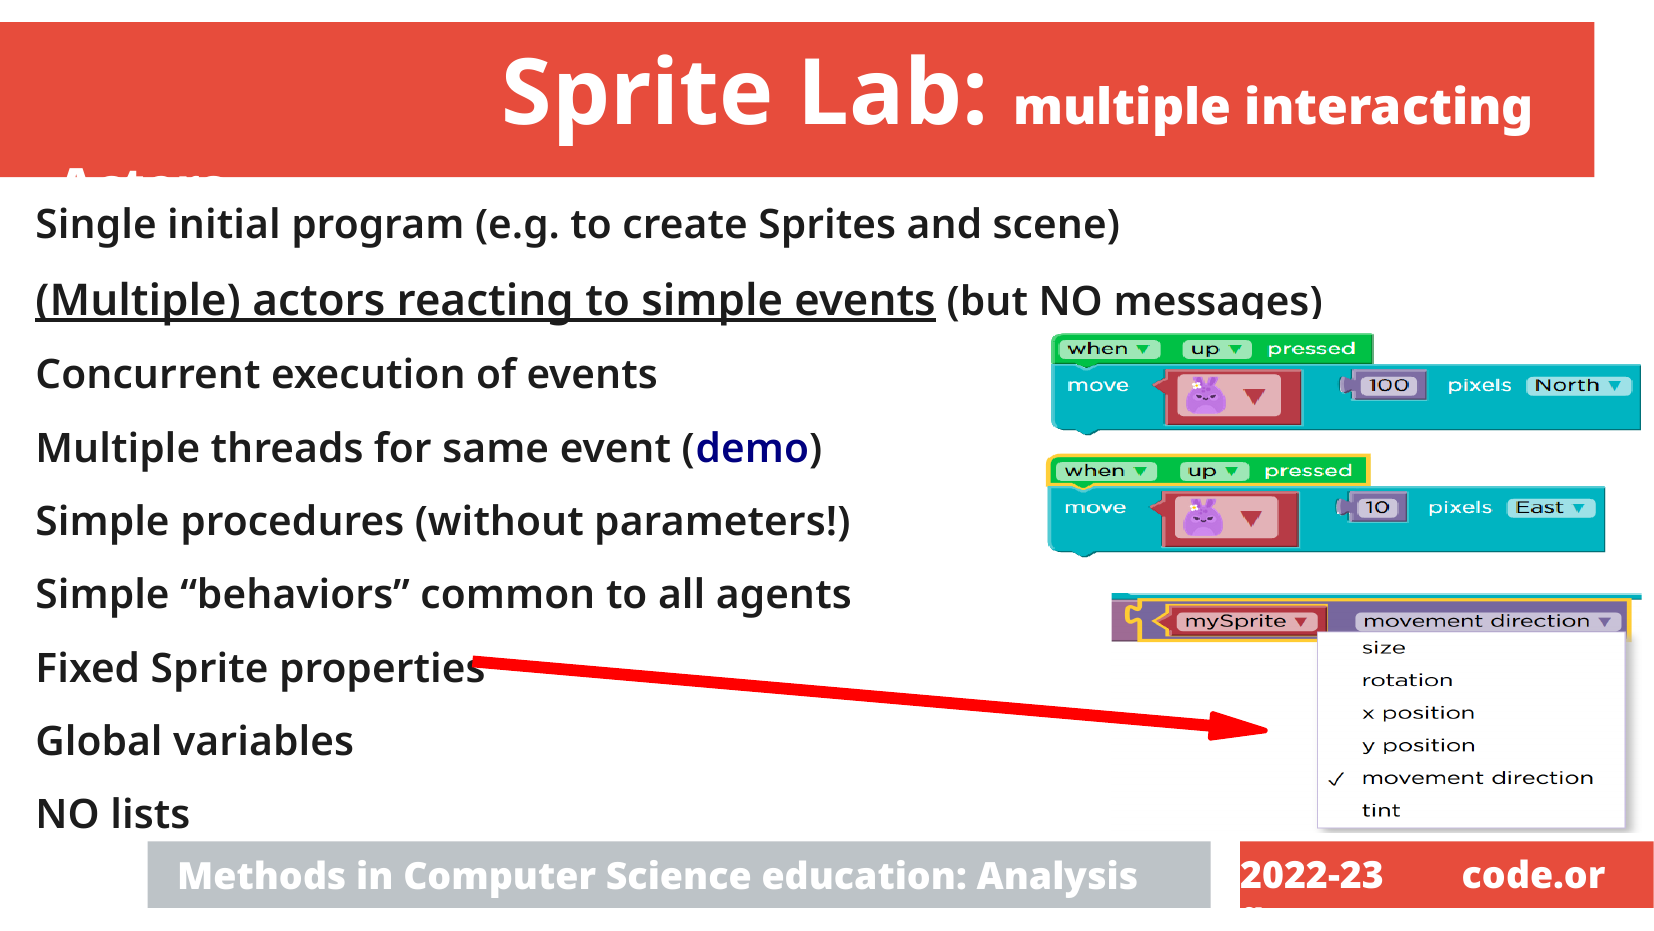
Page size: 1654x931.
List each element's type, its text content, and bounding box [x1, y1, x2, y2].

picture [1035, 319, 1654, 567]
list Single initial program (e.g. to create Sprites and scene) (Multiple) actors reacting to simple events (but NO messages) Concurrent execution of events Multiple threads for same event (demo) Simple procedures (without parameters!) Simple “behaviors” common to all agents Fixed Sprite properties Global variables NO lists [35, 194, 1619, 842]
title Sprite Lab: multiple interacting Actors [59, 26, 1595, 156]
picture [1111, 593, 1642, 833]
